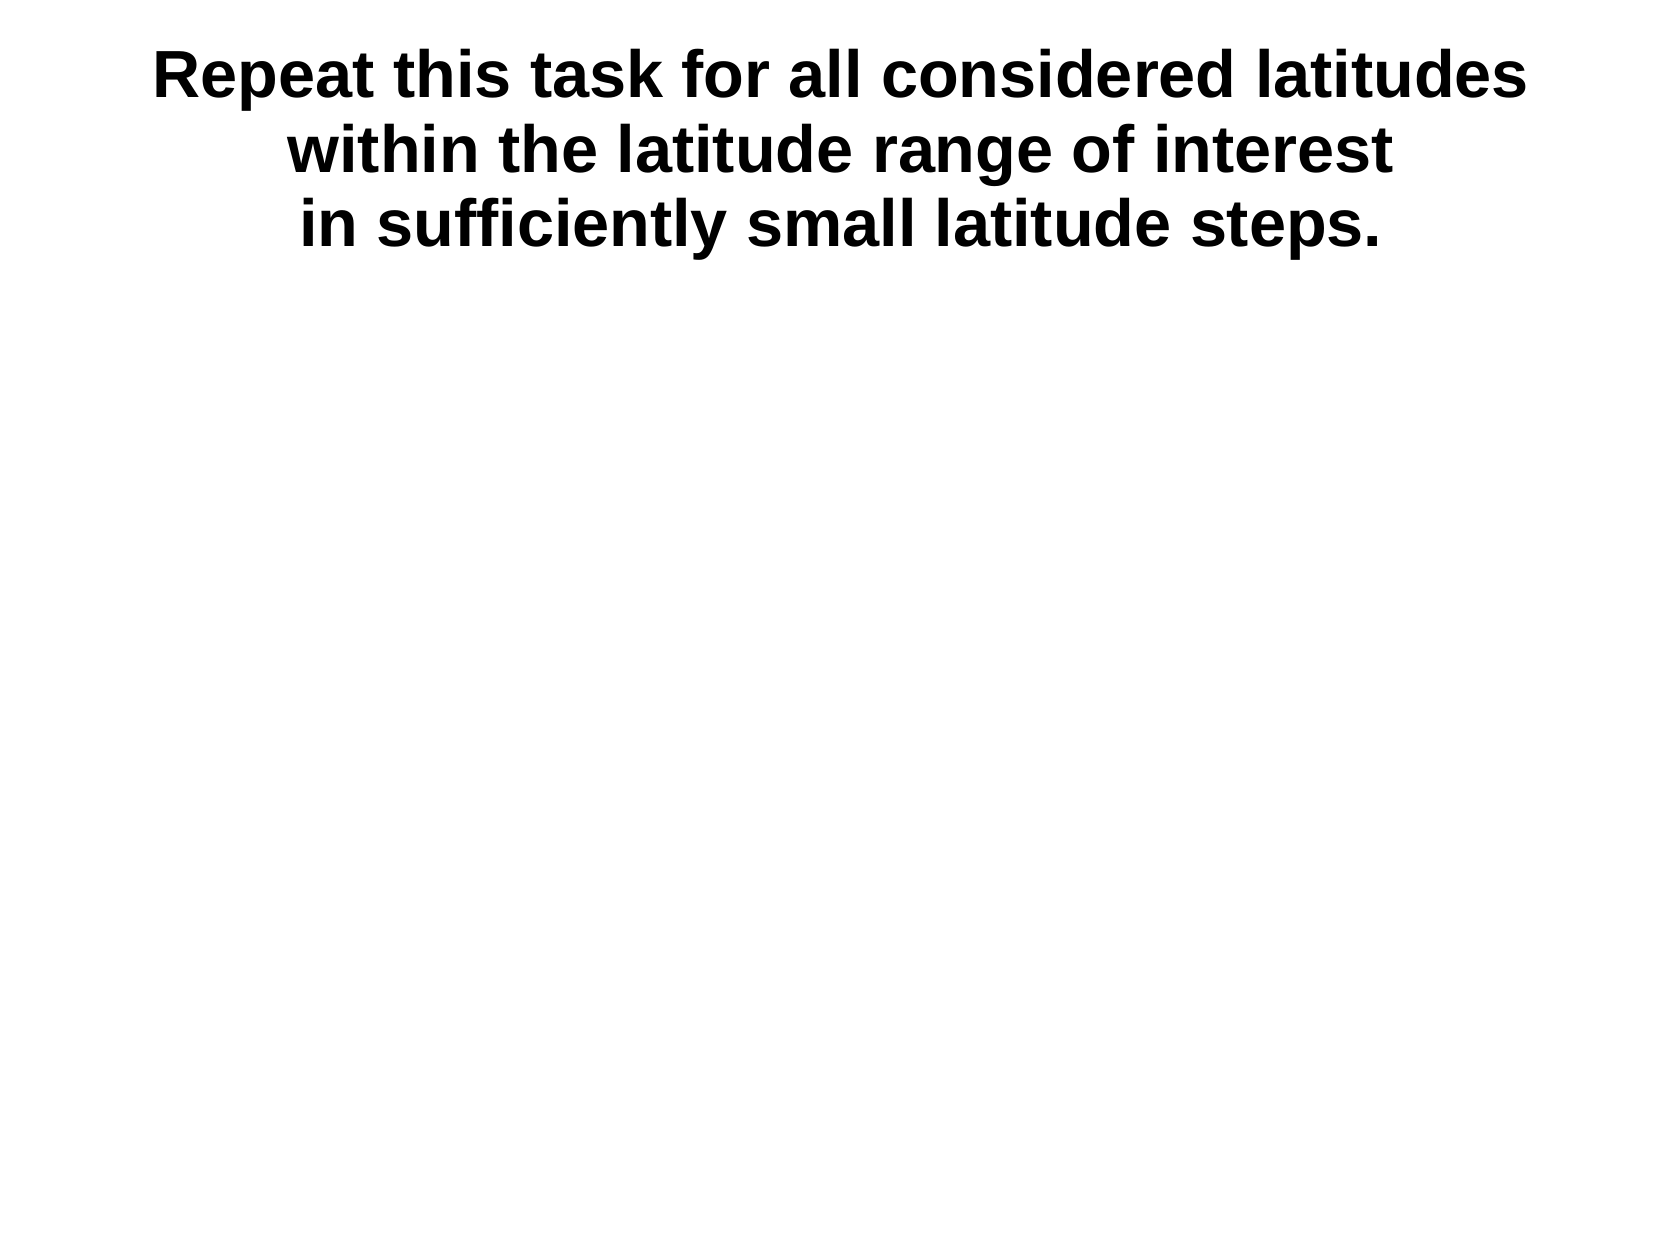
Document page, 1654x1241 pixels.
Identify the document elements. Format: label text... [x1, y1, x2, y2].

text_box Repeat this task for all considered latitudes within the latitude range of interest in sufficiently small latitude steps. [59, 29, 1625, 269]
